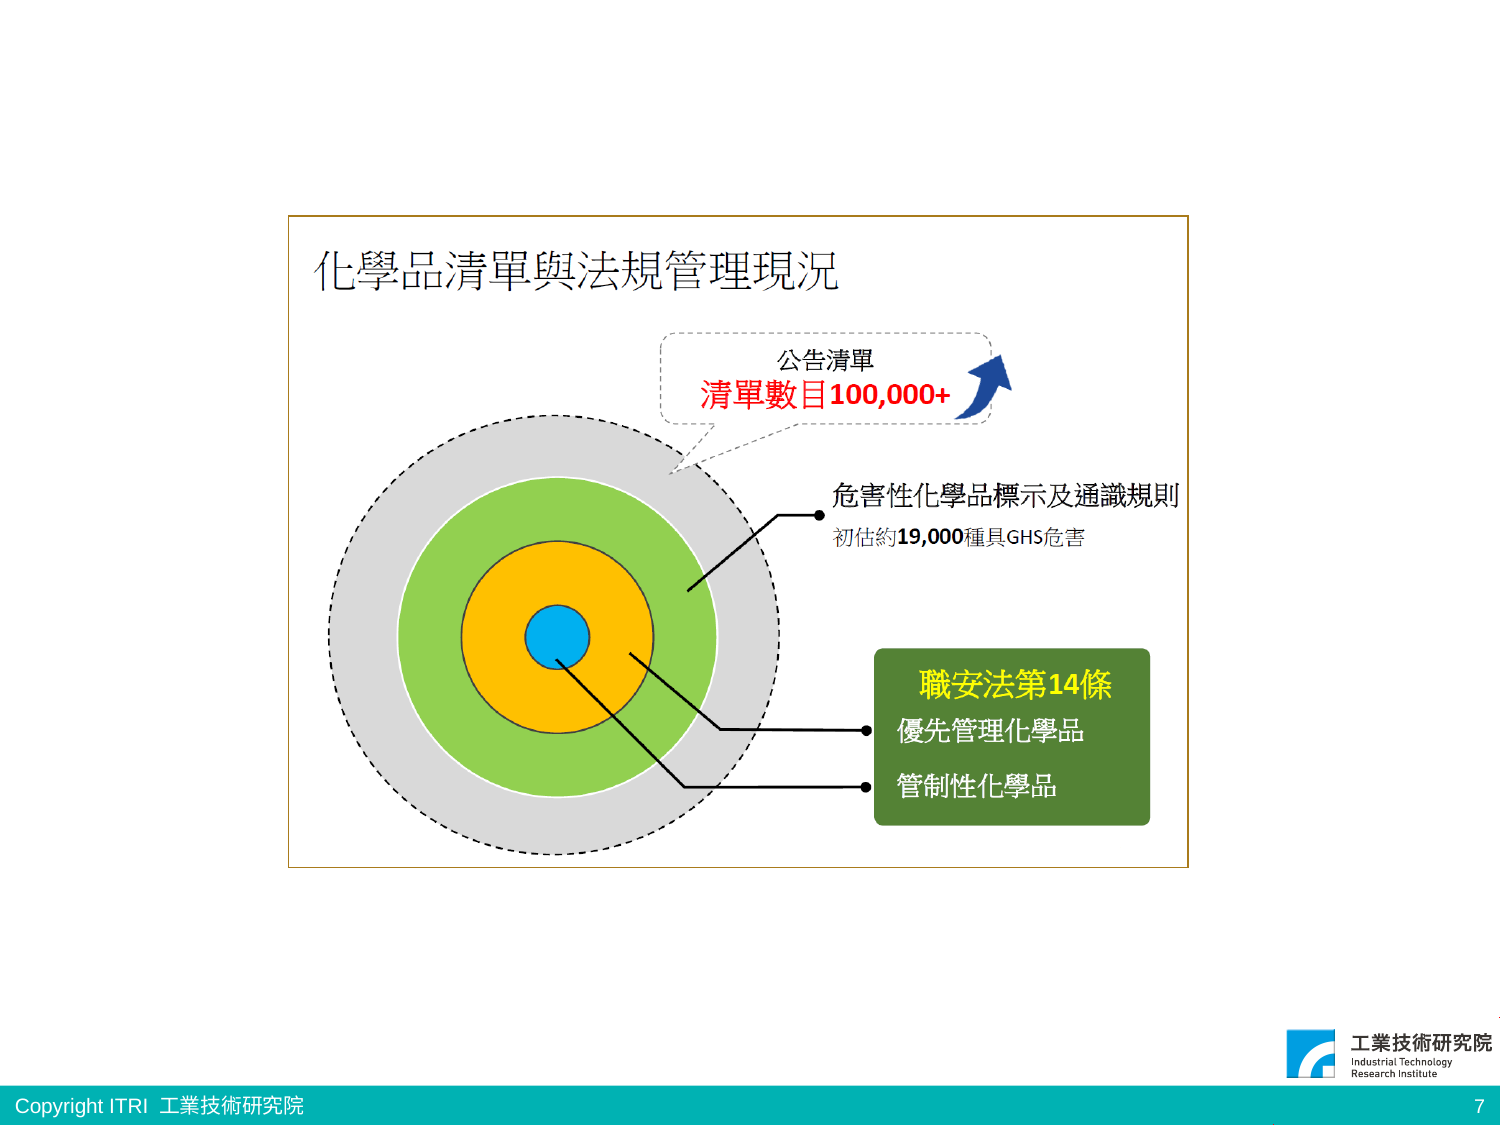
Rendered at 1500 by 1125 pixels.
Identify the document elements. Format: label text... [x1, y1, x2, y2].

text_box <編號> [1406, 1085, 1500, 1125]
picture [289, 216, 1188, 867]
